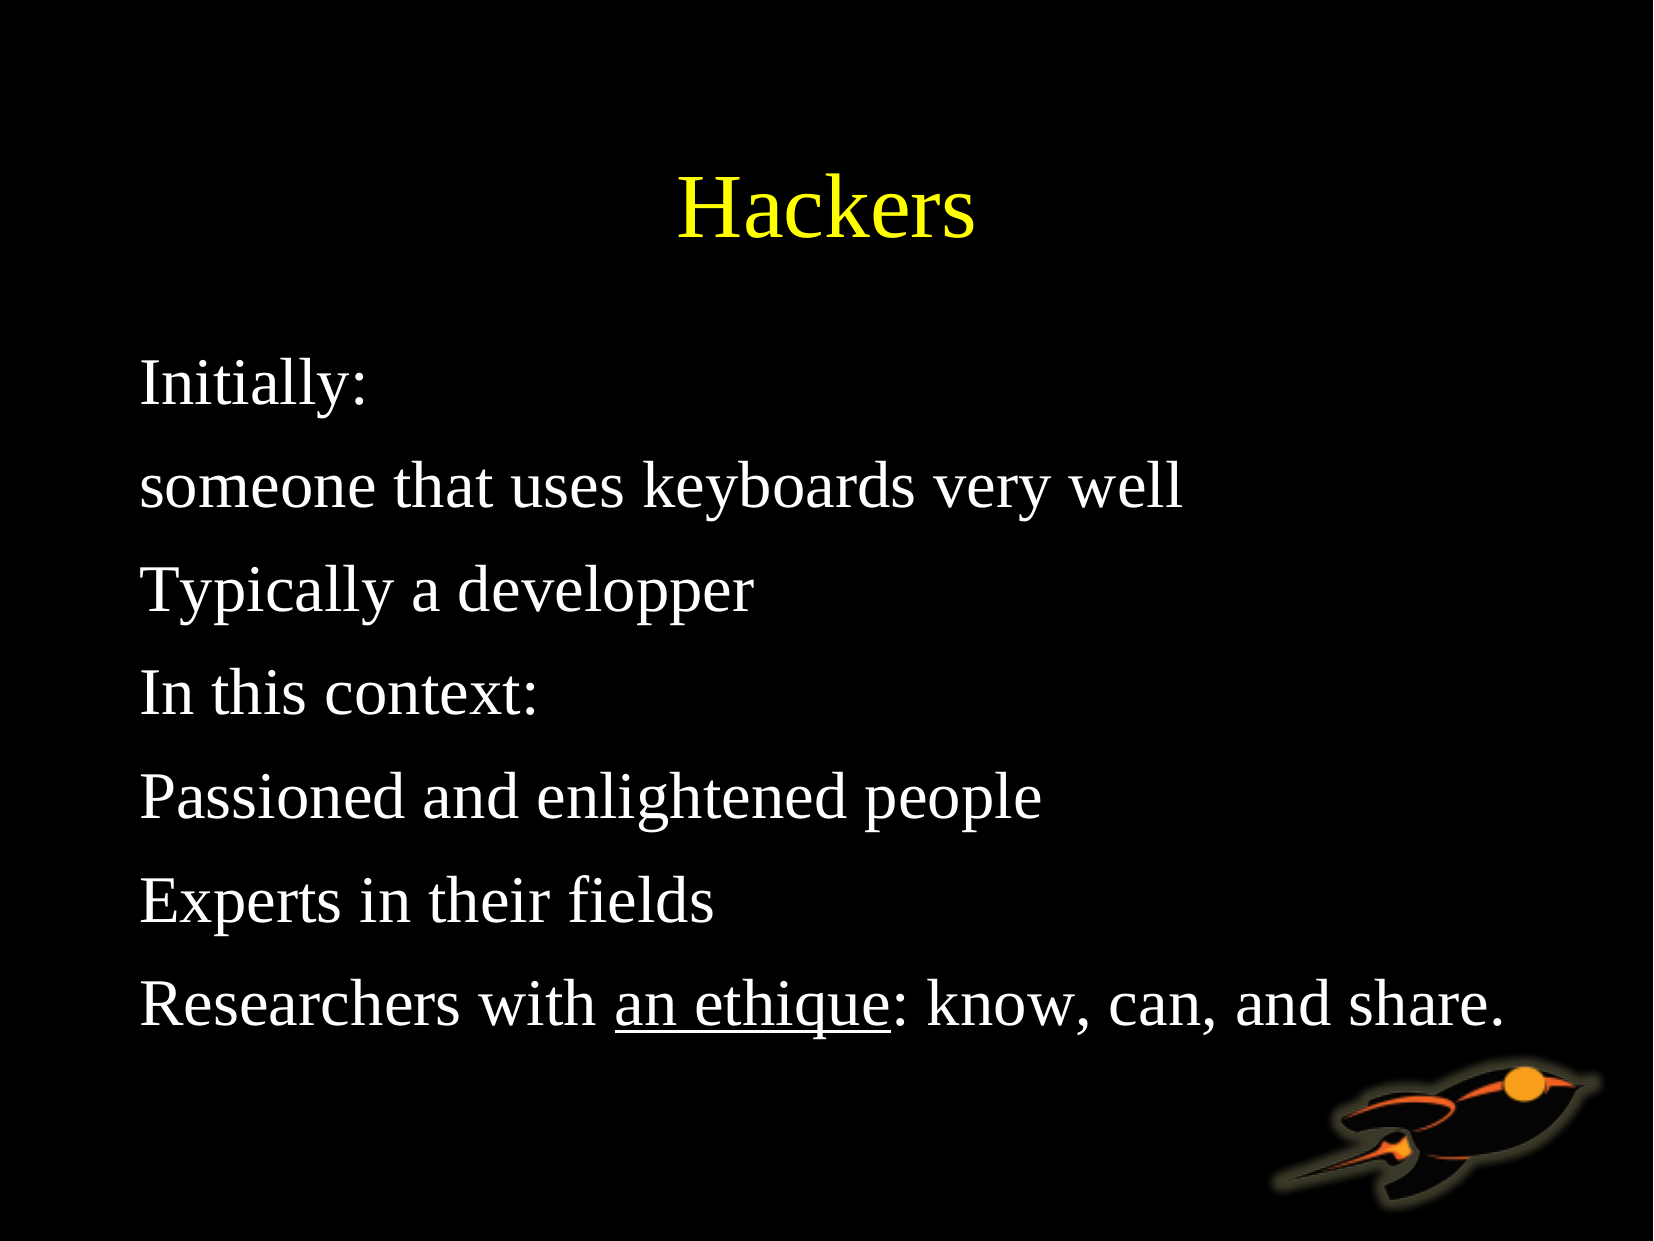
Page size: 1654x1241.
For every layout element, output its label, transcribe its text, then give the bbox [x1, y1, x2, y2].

picture [1219, 1032, 1653, 1241]
title Hackers [121, 102, 1533, 311]
list Initially: someone that uses keyboards very well Typically a developper In this context: Passioned and enlightened people Experts in their fields Researchers with an ethique: know, can, and share. [121, 344, 1533, 1127]
